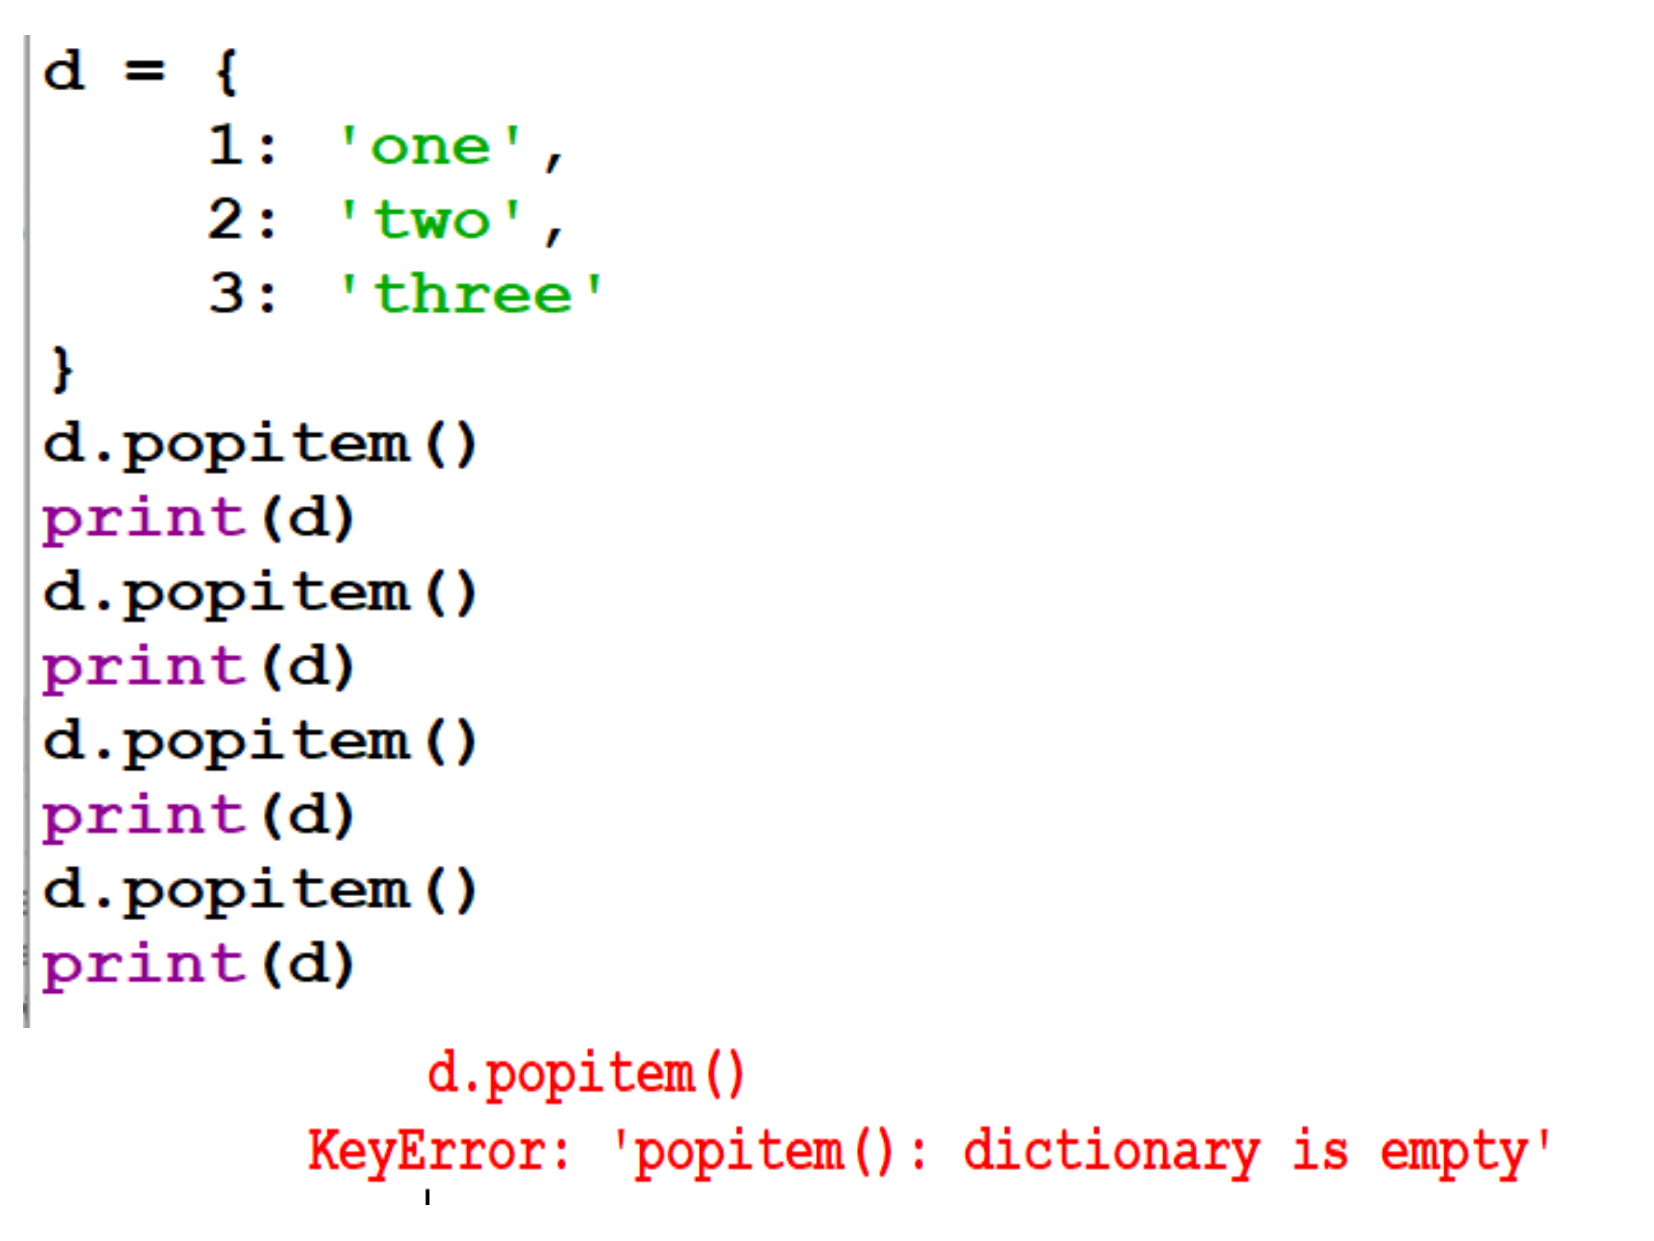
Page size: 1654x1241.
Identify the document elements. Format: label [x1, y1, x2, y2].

picture [23, 35, 1595, 1205]
